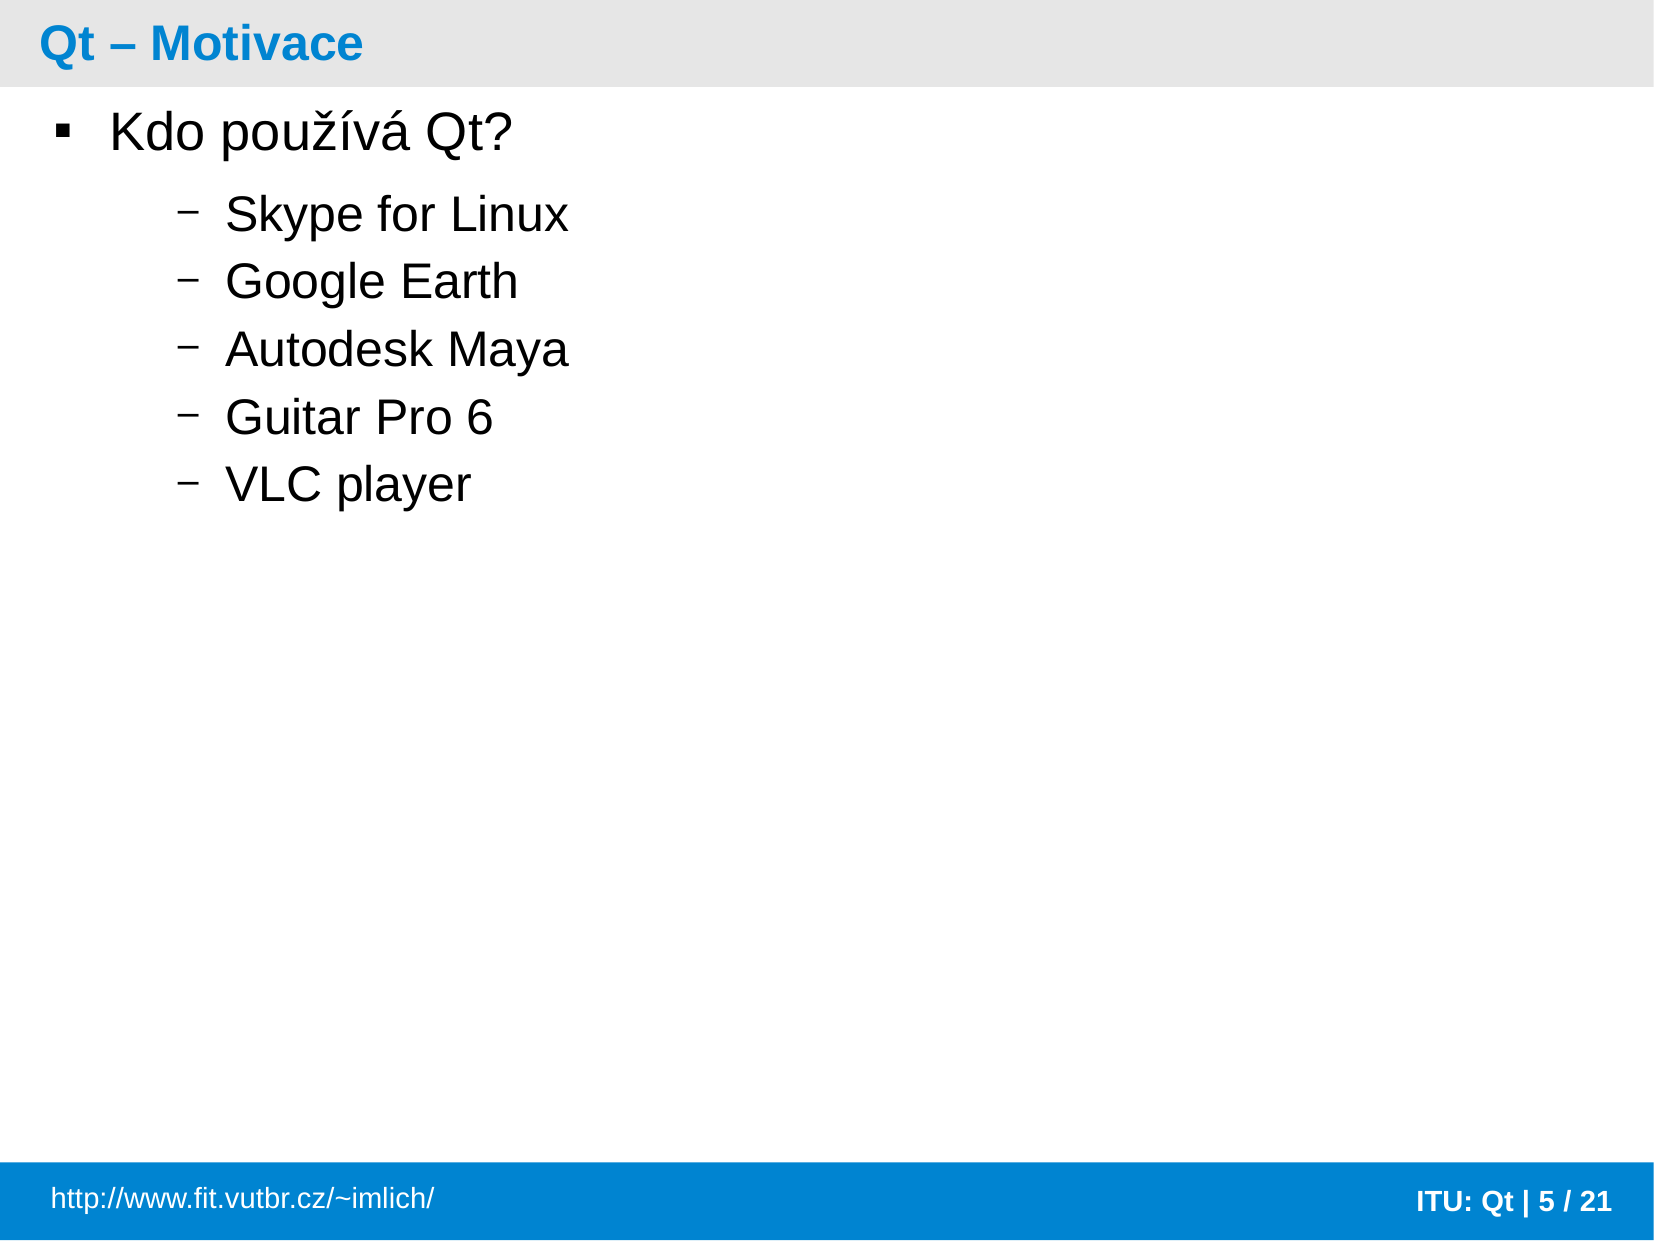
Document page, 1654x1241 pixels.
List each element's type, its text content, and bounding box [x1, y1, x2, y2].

title Qt – Motivace [39, 5, 1615, 81]
list Kdo používá Qt? Skype for Linux Google Earth Autodesk Maya Guitar Pro 6 VLC player [38, 101, 1616, 1126]
